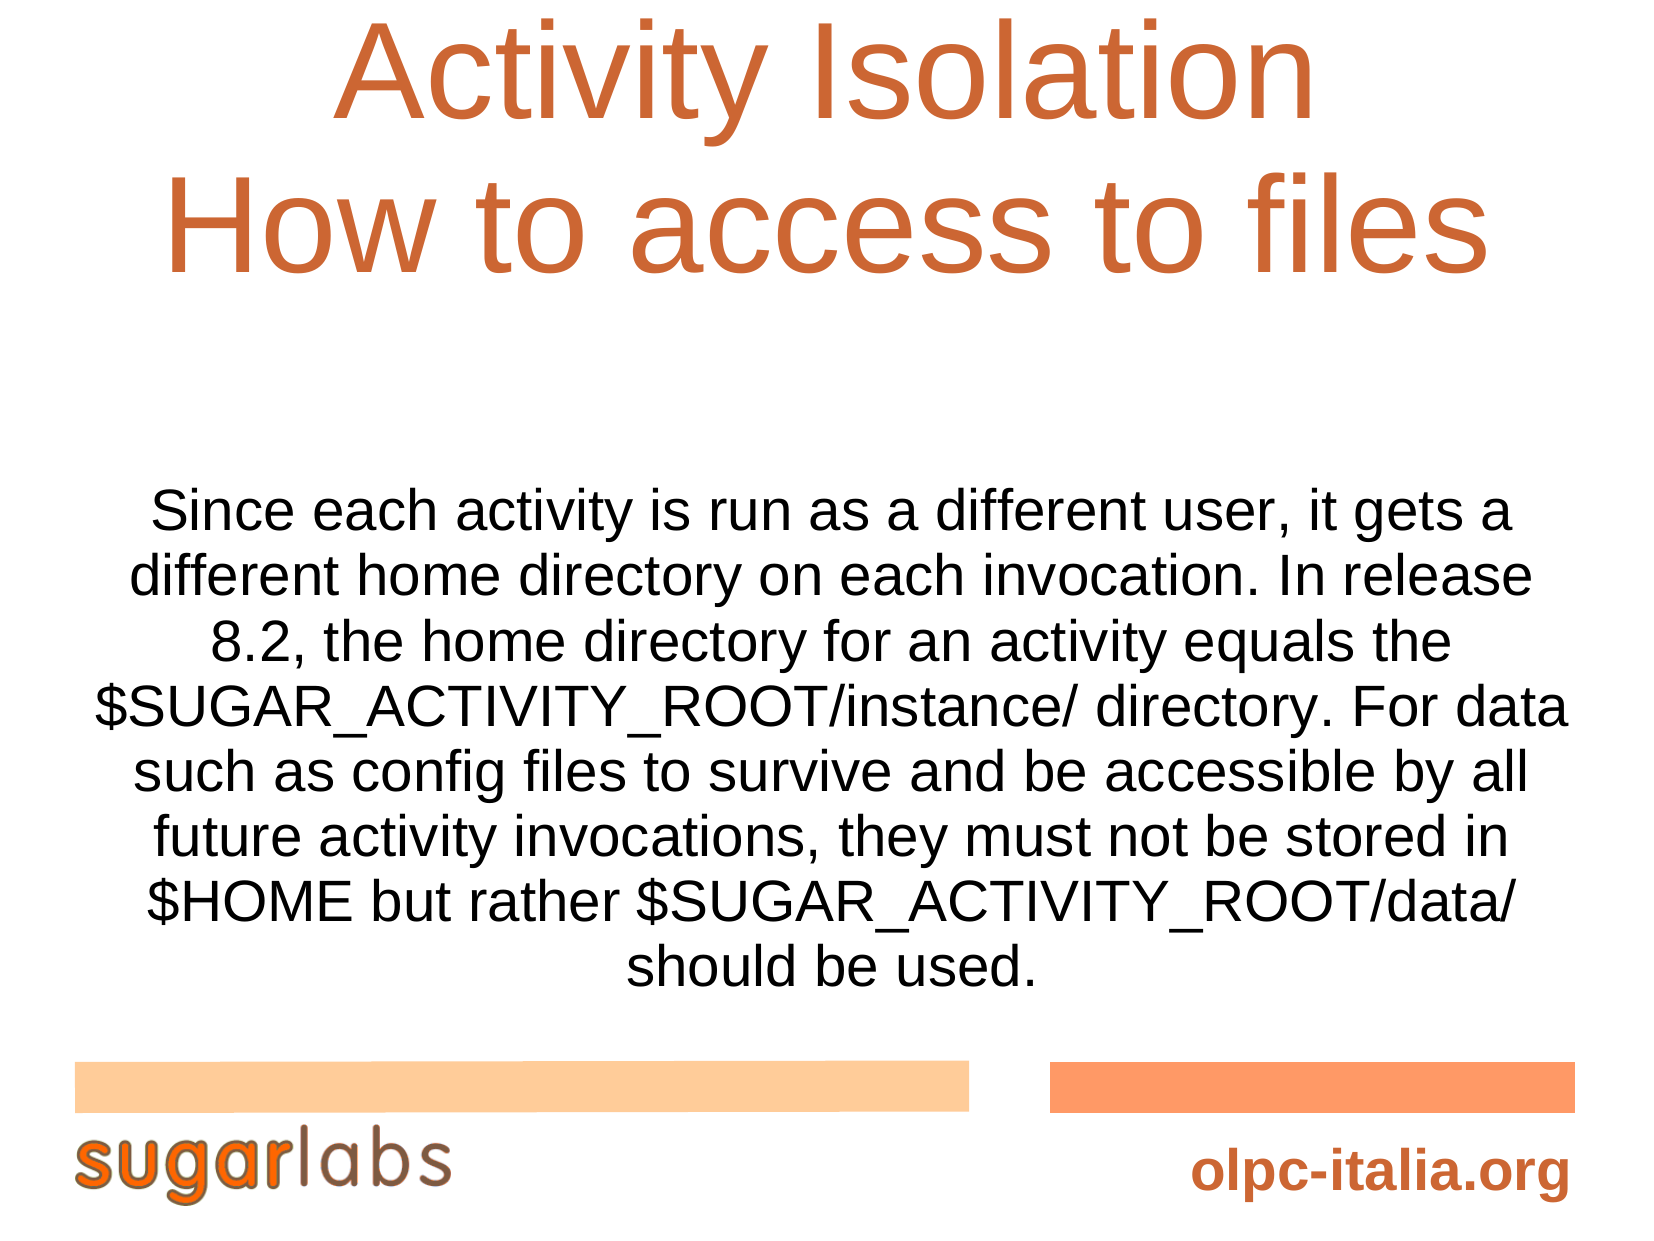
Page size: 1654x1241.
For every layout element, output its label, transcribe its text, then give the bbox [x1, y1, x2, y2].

title Activity Isolation How to access to files [59, 0, 1595, 302]
subtitle Since each activity is run as a different user, it gets a different home directory on each invocation. In release 8.2, the home directory for an activity equals the $SUGAR_ACTIVITY_ROOT/instance/ directory. For data such as config files to survive and be accessible by all future activity invocations, they must not be stored in $HOME but rather $SUGAR_ACTIVITY_ROOT/data/ should be used. [88, 354, 1577, 1123]
picture [75, 1124, 451, 1206]
